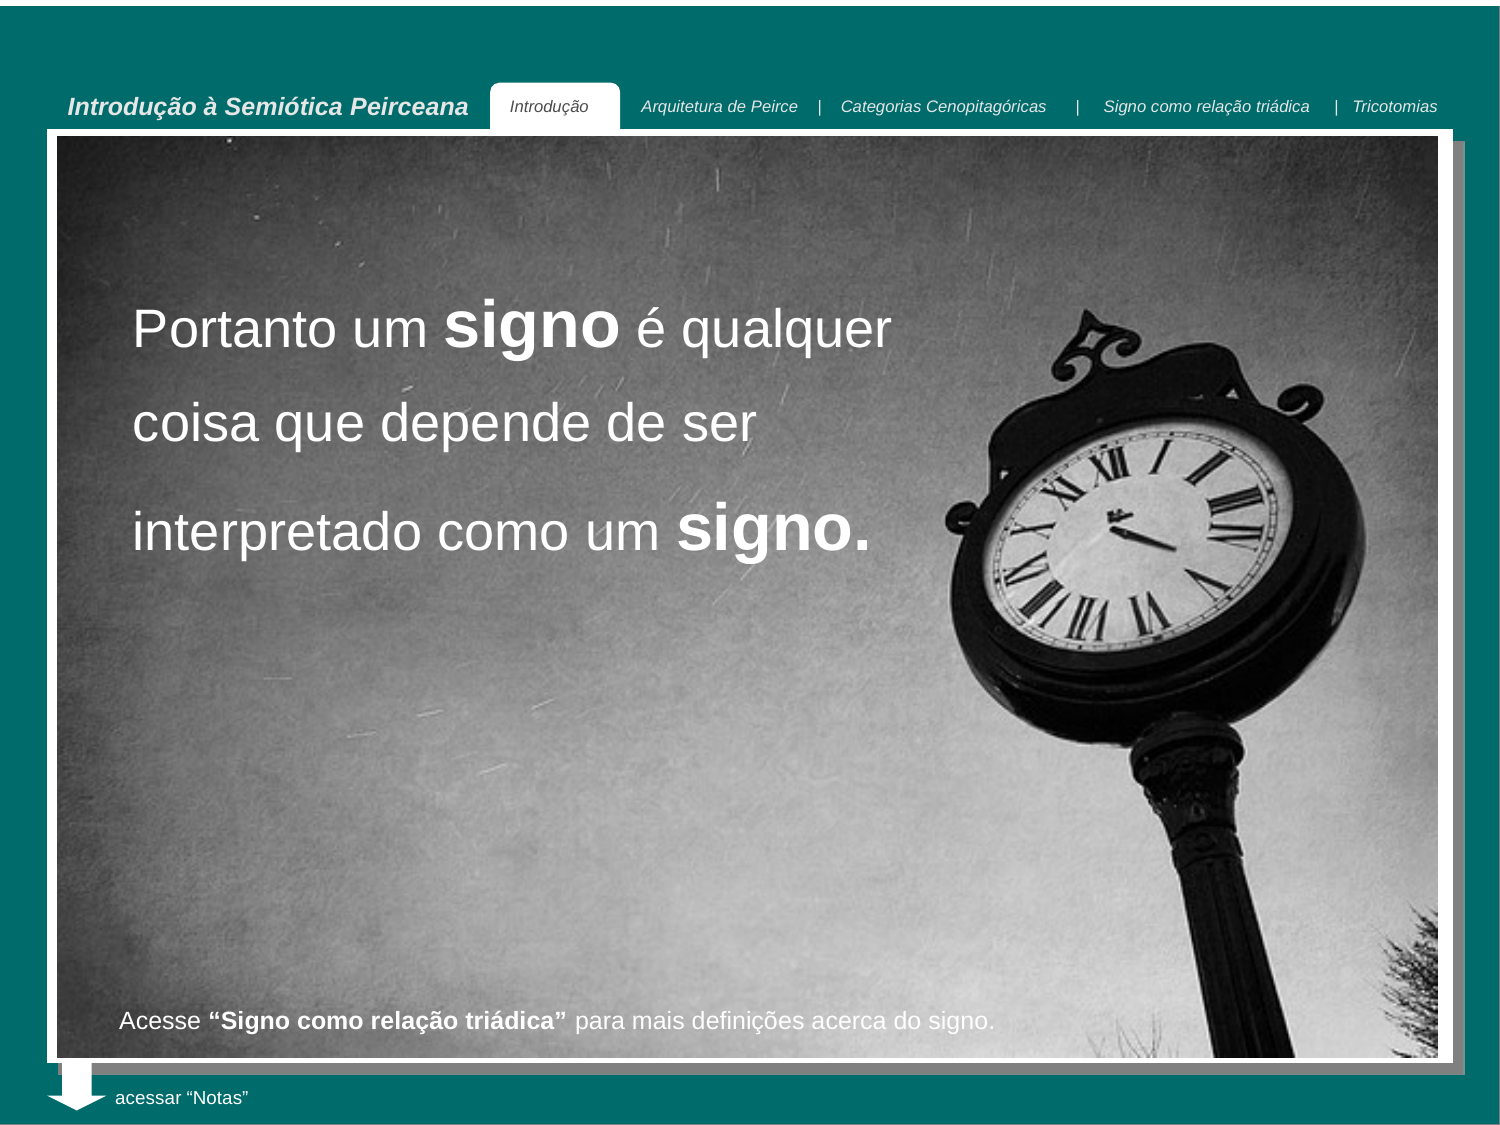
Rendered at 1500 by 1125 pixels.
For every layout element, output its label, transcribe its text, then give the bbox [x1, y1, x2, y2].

picture [57, 136, 1438, 1058]
text_box acessar “Notas” [100, 1080, 278, 1116]
text_box Portanto um signo é qualquer coisa que depende de ser interpretado como um signo. [118, 242, 910, 535]
text_box Acesse “Signo como relação triádica” para mais definições acerca do signo. [104, 985, 1193, 1029]
text_box [47, 1058, 100, 1111]
